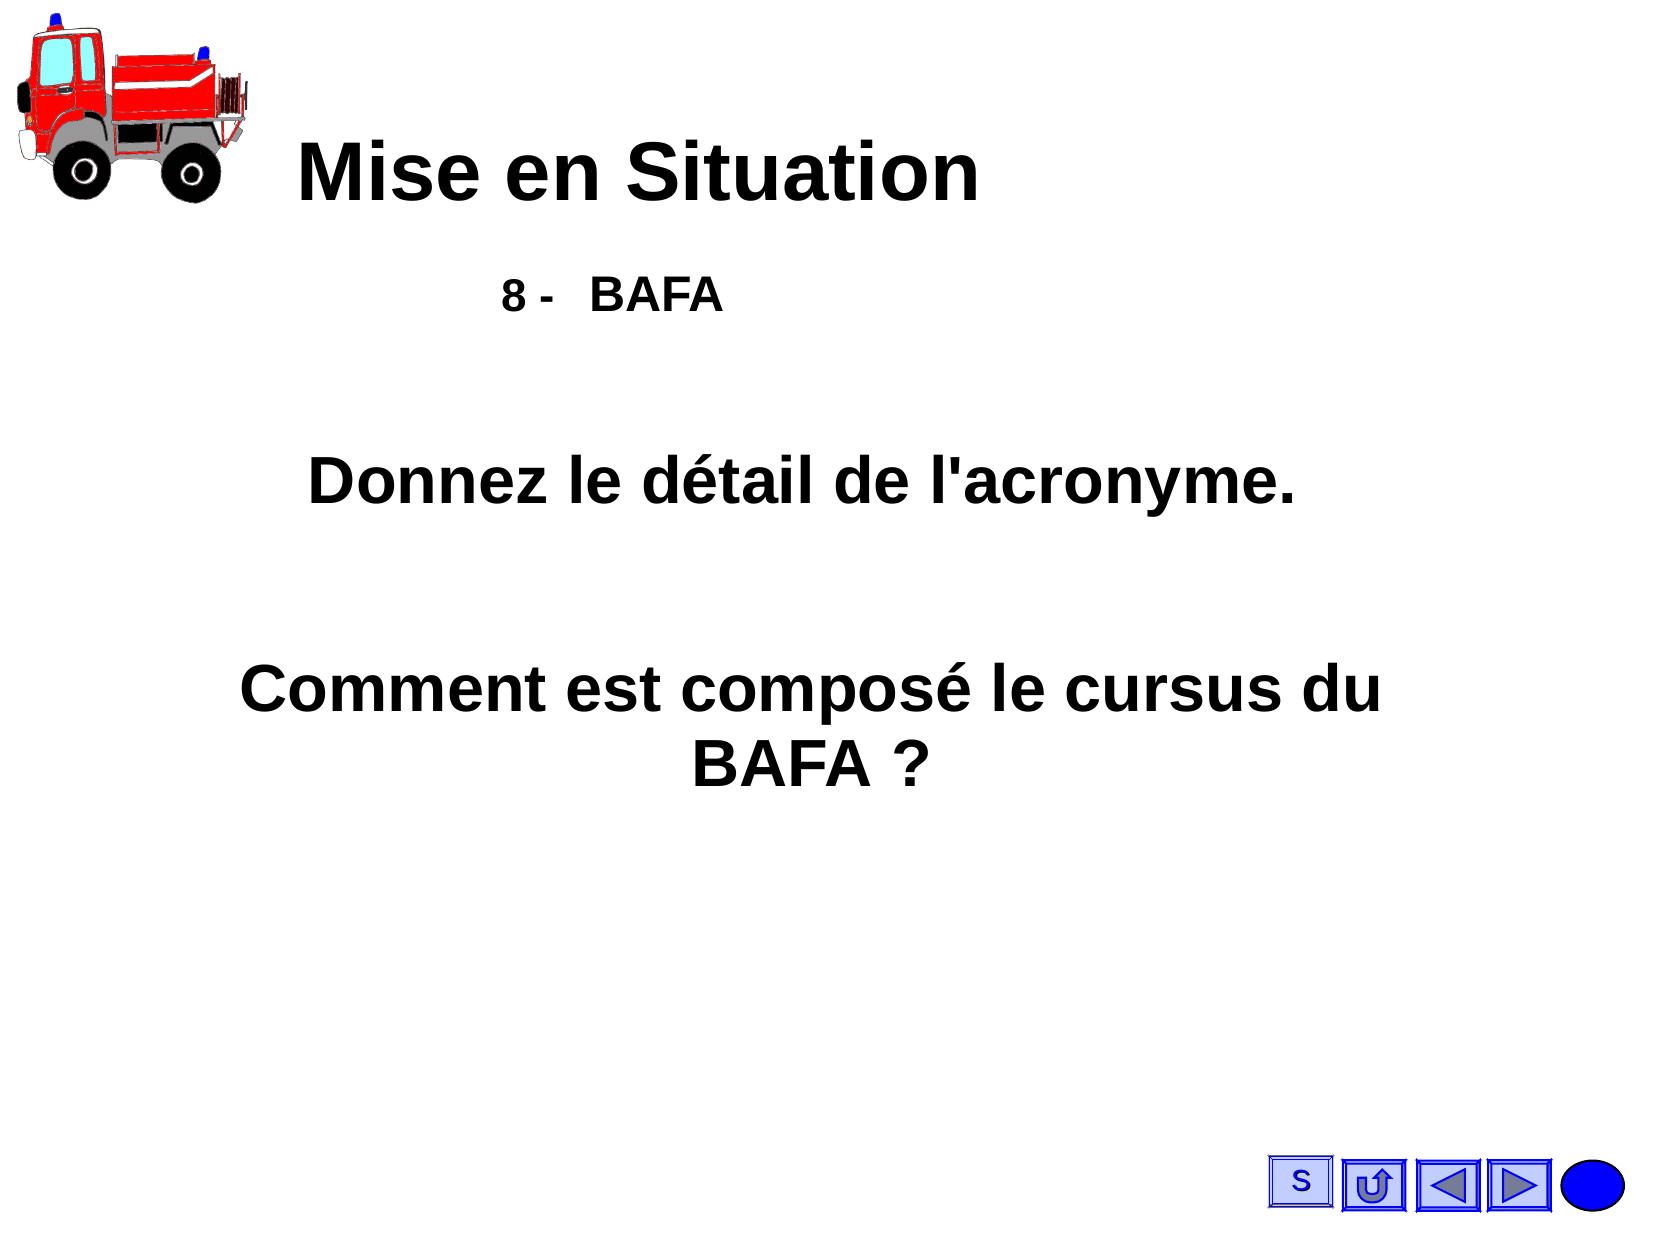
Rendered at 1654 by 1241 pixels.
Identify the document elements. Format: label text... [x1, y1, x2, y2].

text_box 8 - BAFA [501, 265, 1477, 371]
picture [8, 8, 257, 216]
text_box Mise en Situation [281, 118, 1020, 227]
list Donnez le détail de l'acronyme. Comment est composé le cursus du BAFA ? [147, 354, 1477, 1199]
text_box [1561, 1160, 1625, 1211]
